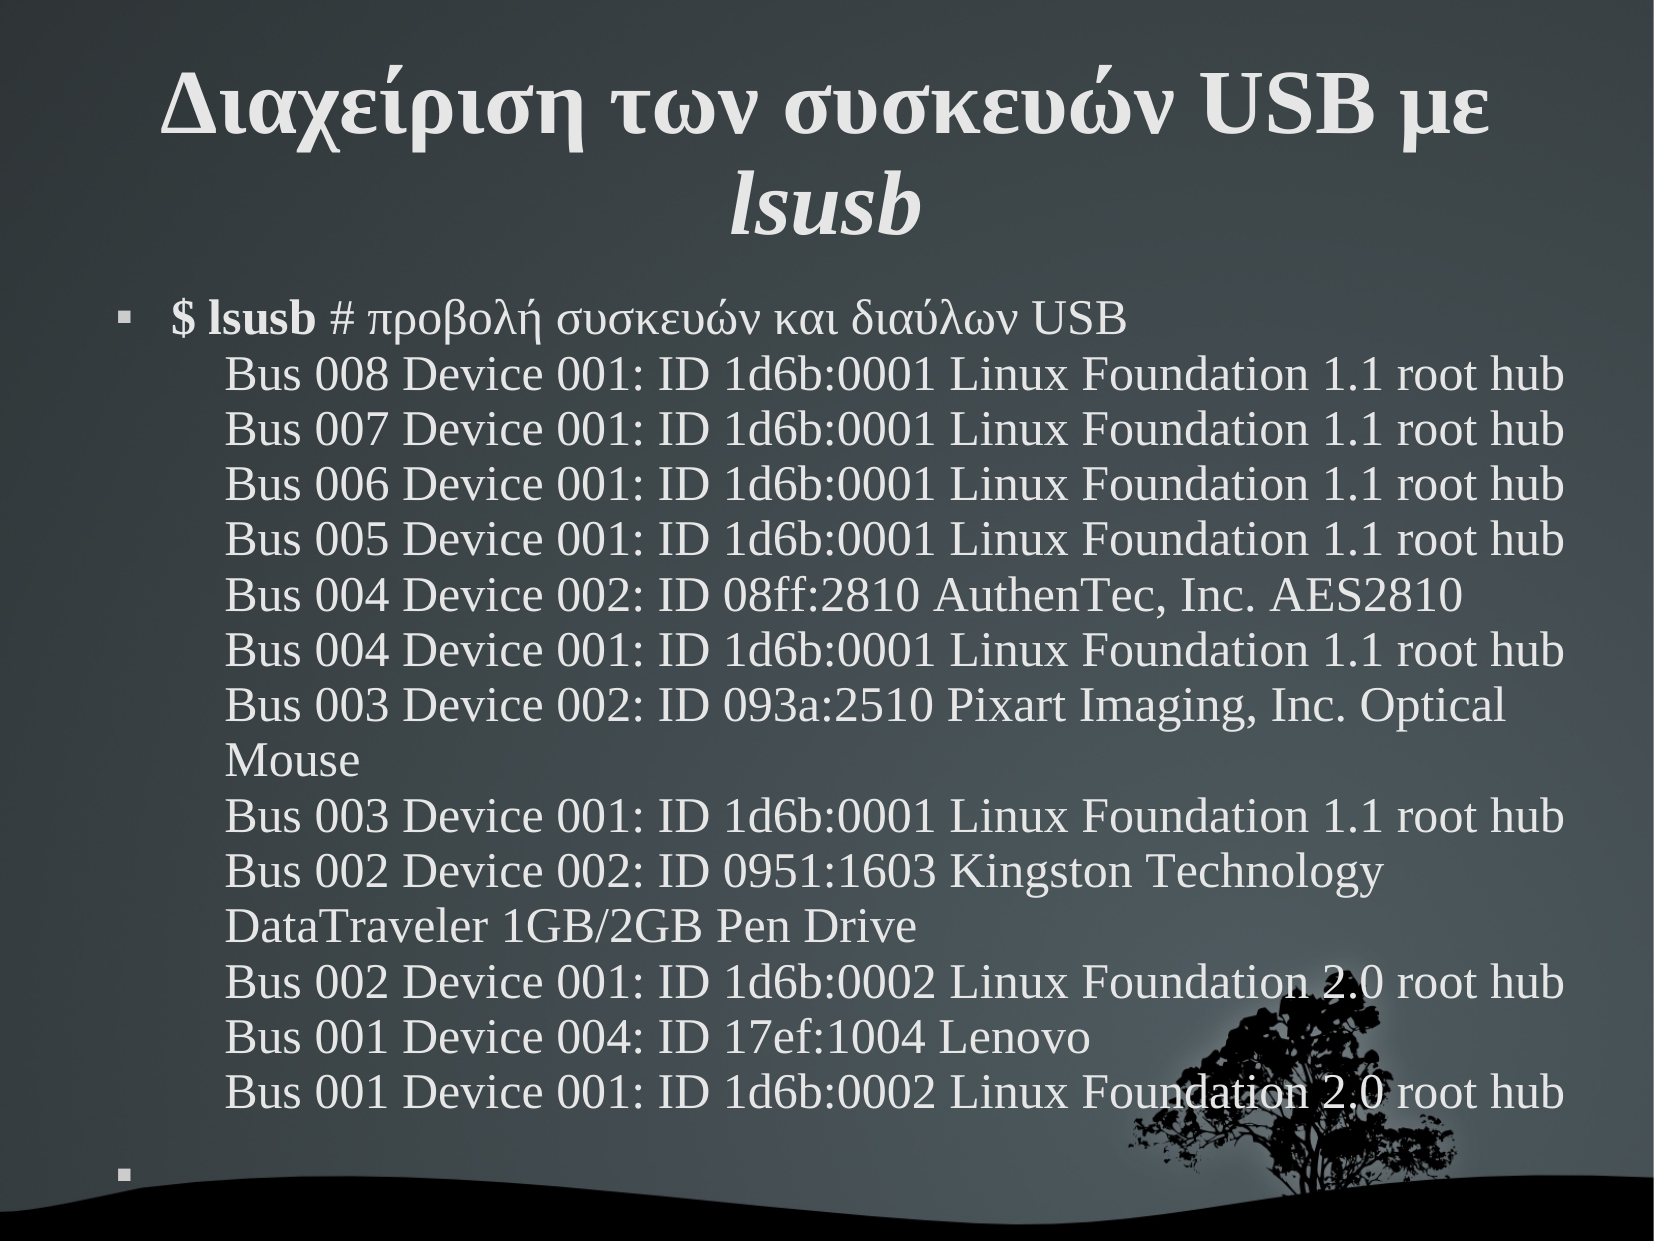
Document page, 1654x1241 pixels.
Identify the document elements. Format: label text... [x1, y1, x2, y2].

list $ lsusb # προβολή συσκευών και διαύλων USB Bus 008 Device 001: ID 1d6b:0001 Linux Foundation 1.1 root hub Bus 007 Device 001: ID 1d6b:0001 Linux Foundation 1.1 root hub Bus 006 Device 001: ID 1d6b:0001 Linux Foundation 1.1 root hub Bus 005 Device 001: ID 1d6b:0001 Linux Foundation 1.1 root hub Bus 004 Device 002: ID 08ff:2810 AuthenTec, Inc. AES2810 Bus 004 Device 001: ID 1d6b:0001 Linux Foundation 1.1 root hub Bus 003 Device 002: ID 093a:2510 Pixart Imaging, Inc. Optical Mouse Bus 003 Device 001: ID 1d6b:0001 Linux Foundation 1.1 root hub Bus 002 Device 002: ID 0951:1603 Kingston Technology DataTraveler 1GB/2GB Pen Drive Bus 002 Device 001: ID 1d6b:0002 Linux Foundation 2.0 root hub Bus 001 Device 004: ID 17ef:1004 Lenovo Bus 001 Device 001: ID 1d6b:0002 Linux Foundation 2.0 root hub [82, 290, 1571, 1241]
title Διαχείριση των συσκευών USB με lsusb [82, 33, 1571, 273]
picture [0, 0, 1654, 1241]
